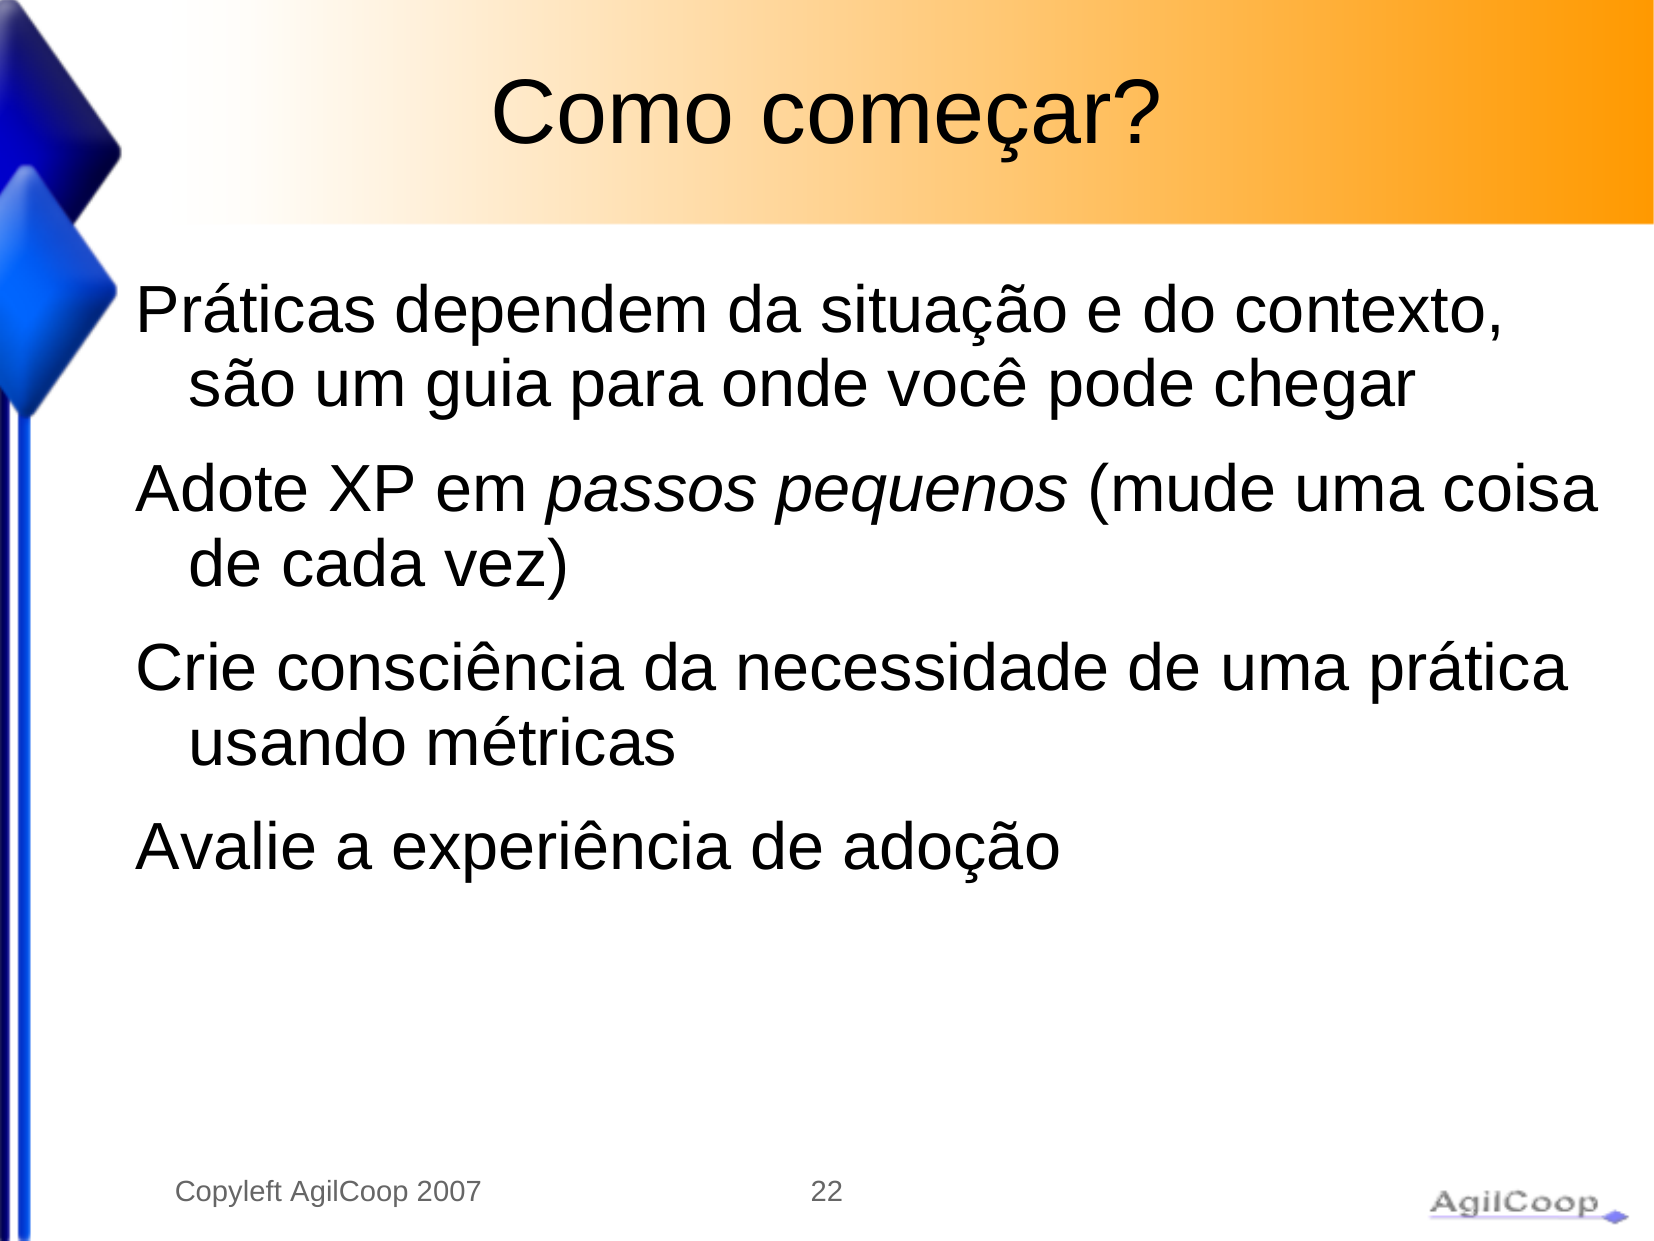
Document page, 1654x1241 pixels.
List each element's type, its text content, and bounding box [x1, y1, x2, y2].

title Como começar? [82, 8, 1571, 216]
list Práticas dependem da situação e do contexto, são um guia para onde você pode chegar Adote XP em passos pequenos (mude uma coisa de cada vez) Crie consciência da necessidade de uma prática usando métricas Avalie a experiência de adoção [118, 271, 1607, 1123]
picture [0, 0, 1654, 1241]
